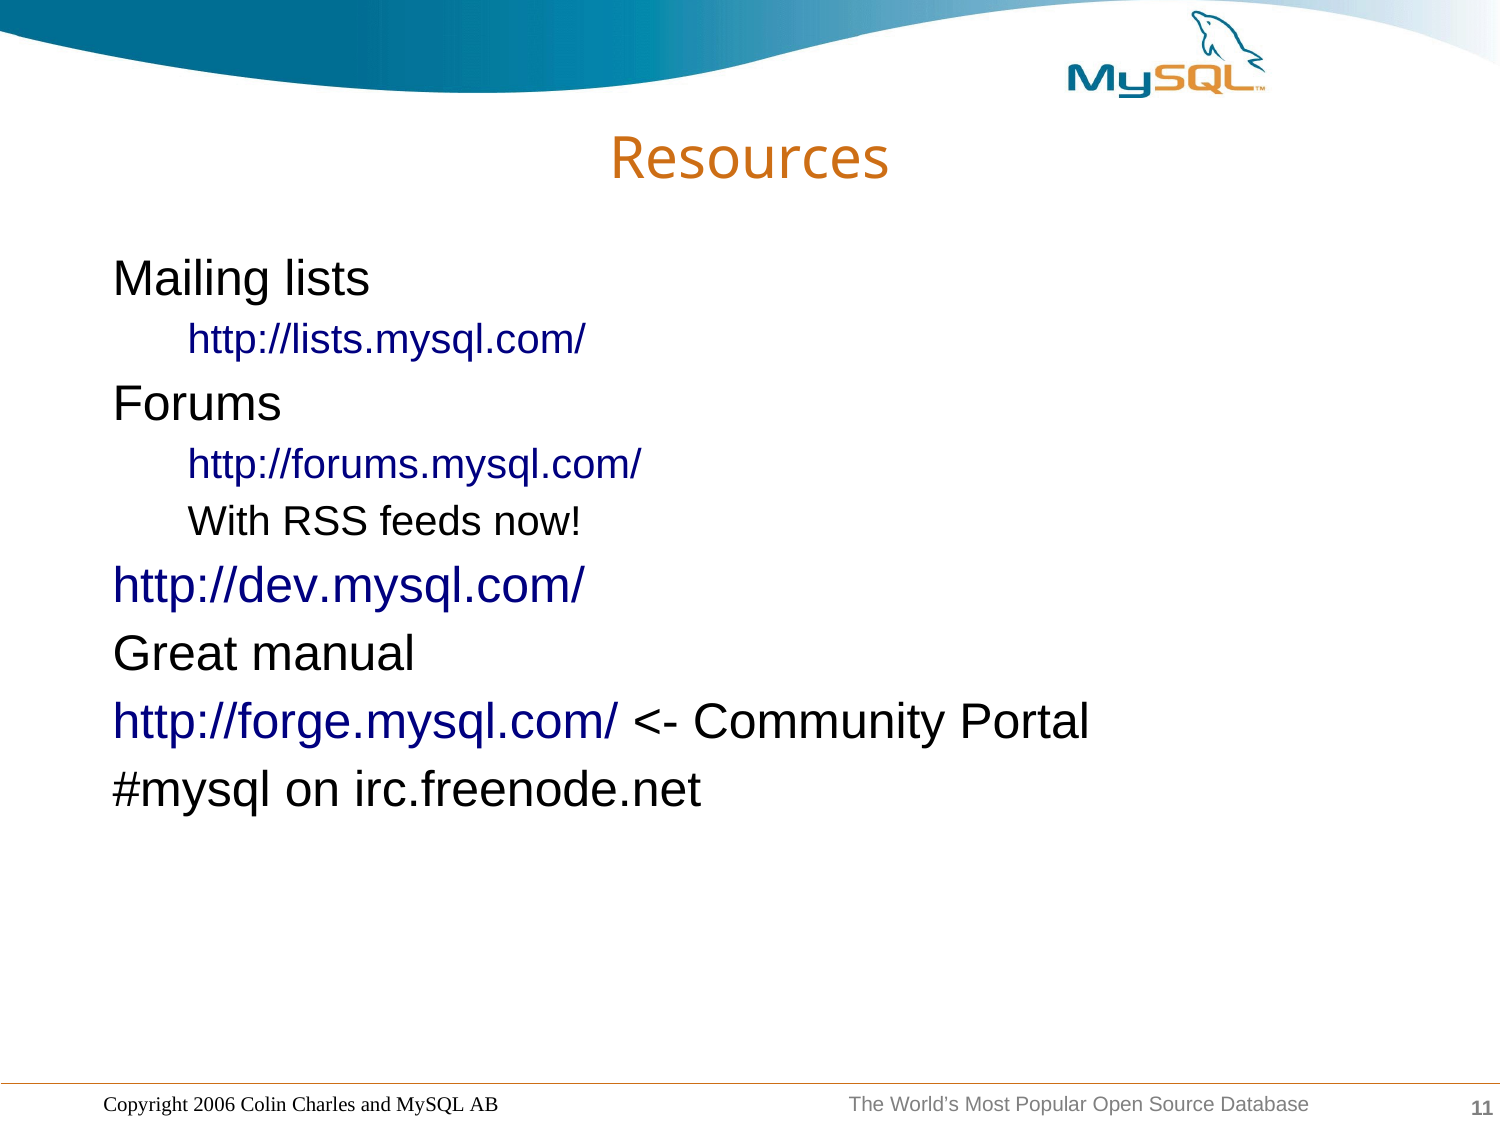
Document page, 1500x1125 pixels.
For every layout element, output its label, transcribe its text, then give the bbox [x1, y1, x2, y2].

picture [0, 31, 326, 87]
picture [1098, 71, 1107, 87]
title Resources [0, 87, 1500, 226]
picture [1075, 71, 1085, 87]
picture [613, 0, 1500, 87]
list Mailing lists http://lists.mysql.com/ Forums http://forums.mysql.com/ With RSS feeds now! http://dev.mysql.com/ Great manual http://forge.mysql.com/ <- Community Portal #mysql on irc.freenode.net [112, 249, 1388, 1113]
